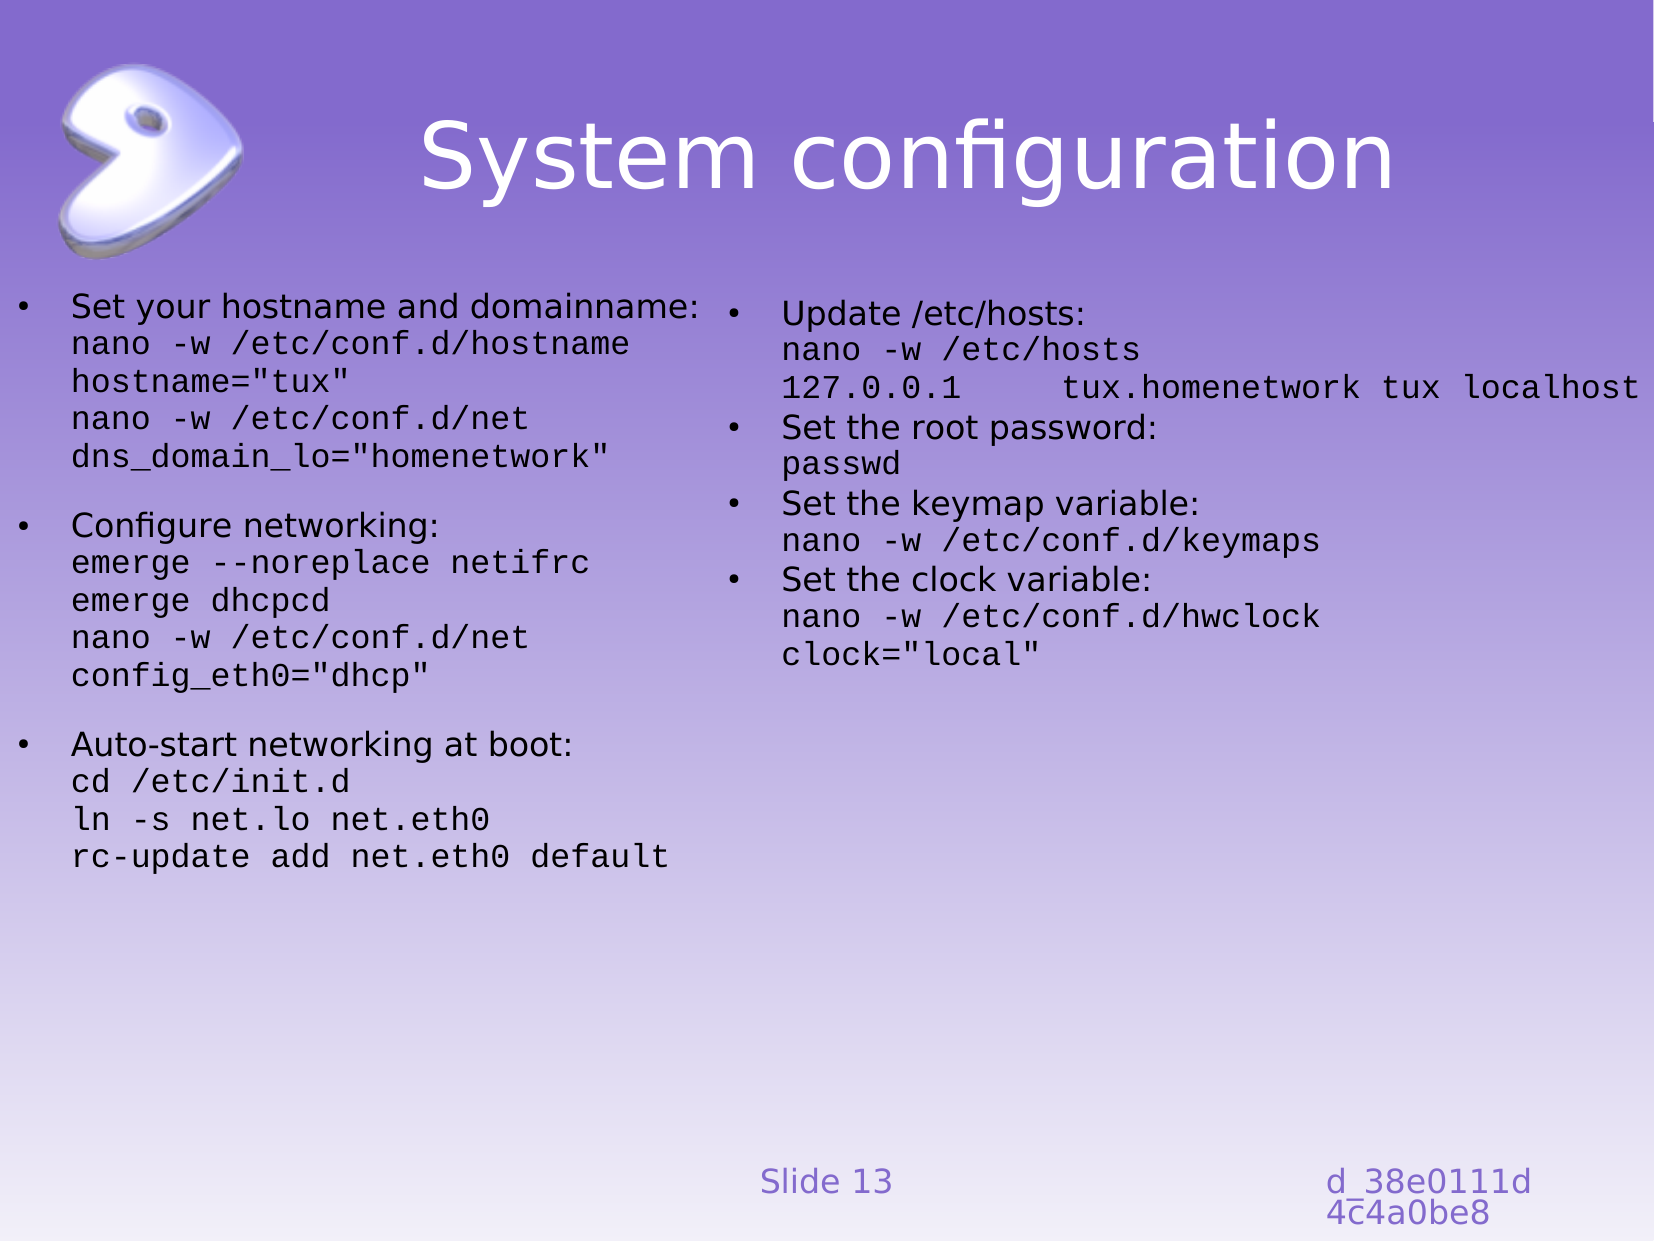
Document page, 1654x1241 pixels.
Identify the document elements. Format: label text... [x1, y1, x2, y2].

list Set your hostname and domainname: nano -w /etc/conf.d/hostname hostname="tux" nano -w /etc/conf.d/net dns_domain_lo="homenetwork" Configure networking: emerge --noreplace netifrc emerge dhcpcd nano -w /etc/conf.d/net config_eth0="dhcp" Auto-start networking at boot: cd /etc/init.d ln -s net.lo net.eth0 rc-update add net.eth0 default [0, 288, 804, 992]
text_box Update /etc/hosts: nano -w /etc/hosts 127.0.0.1 tux.homenetwork tux localhost Set the root password: passwd Set the keymap variable: nano -w /etc/conf.d/keymaps Set the clock variable: nano -w /etc/conf.d/hwclock clock="local" [710, 294, 1654, 1014]
picture [49, 61, 248, 266]
title System configuration [288, 44, 1531, 268]
